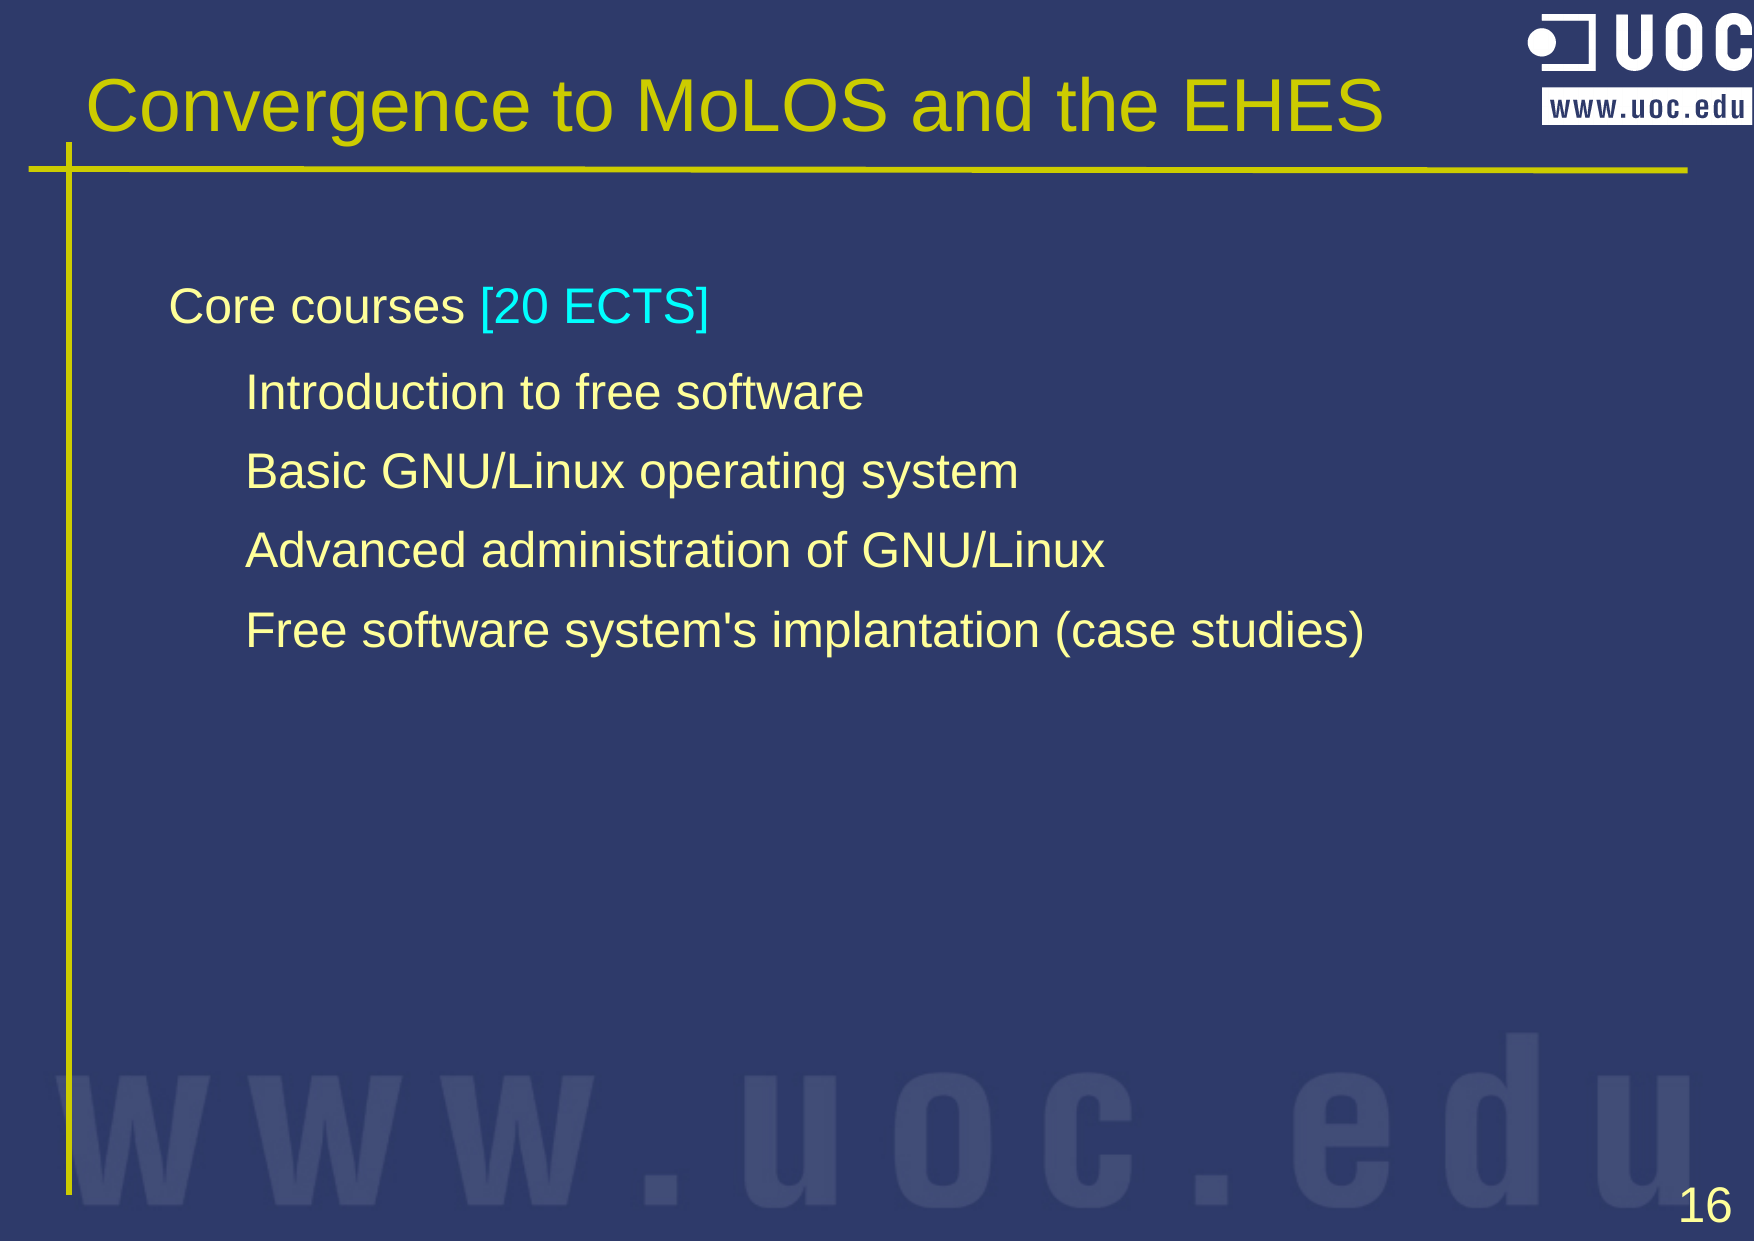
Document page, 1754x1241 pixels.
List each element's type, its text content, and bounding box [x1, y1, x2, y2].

list Core courses [20 ECTS] Introduction to free software Basic GNU/Linux operating system Advanced administration of GNU/Linux Free software system's implantation (case studies) [150, 278, 1657, 1132]
text_box <número> [1677, 1177, 1754, 1234]
text_box Convergence to MoLOS and the EHES [85, 63, 1391, 151]
picture [0, 0, 1754, 1241]
